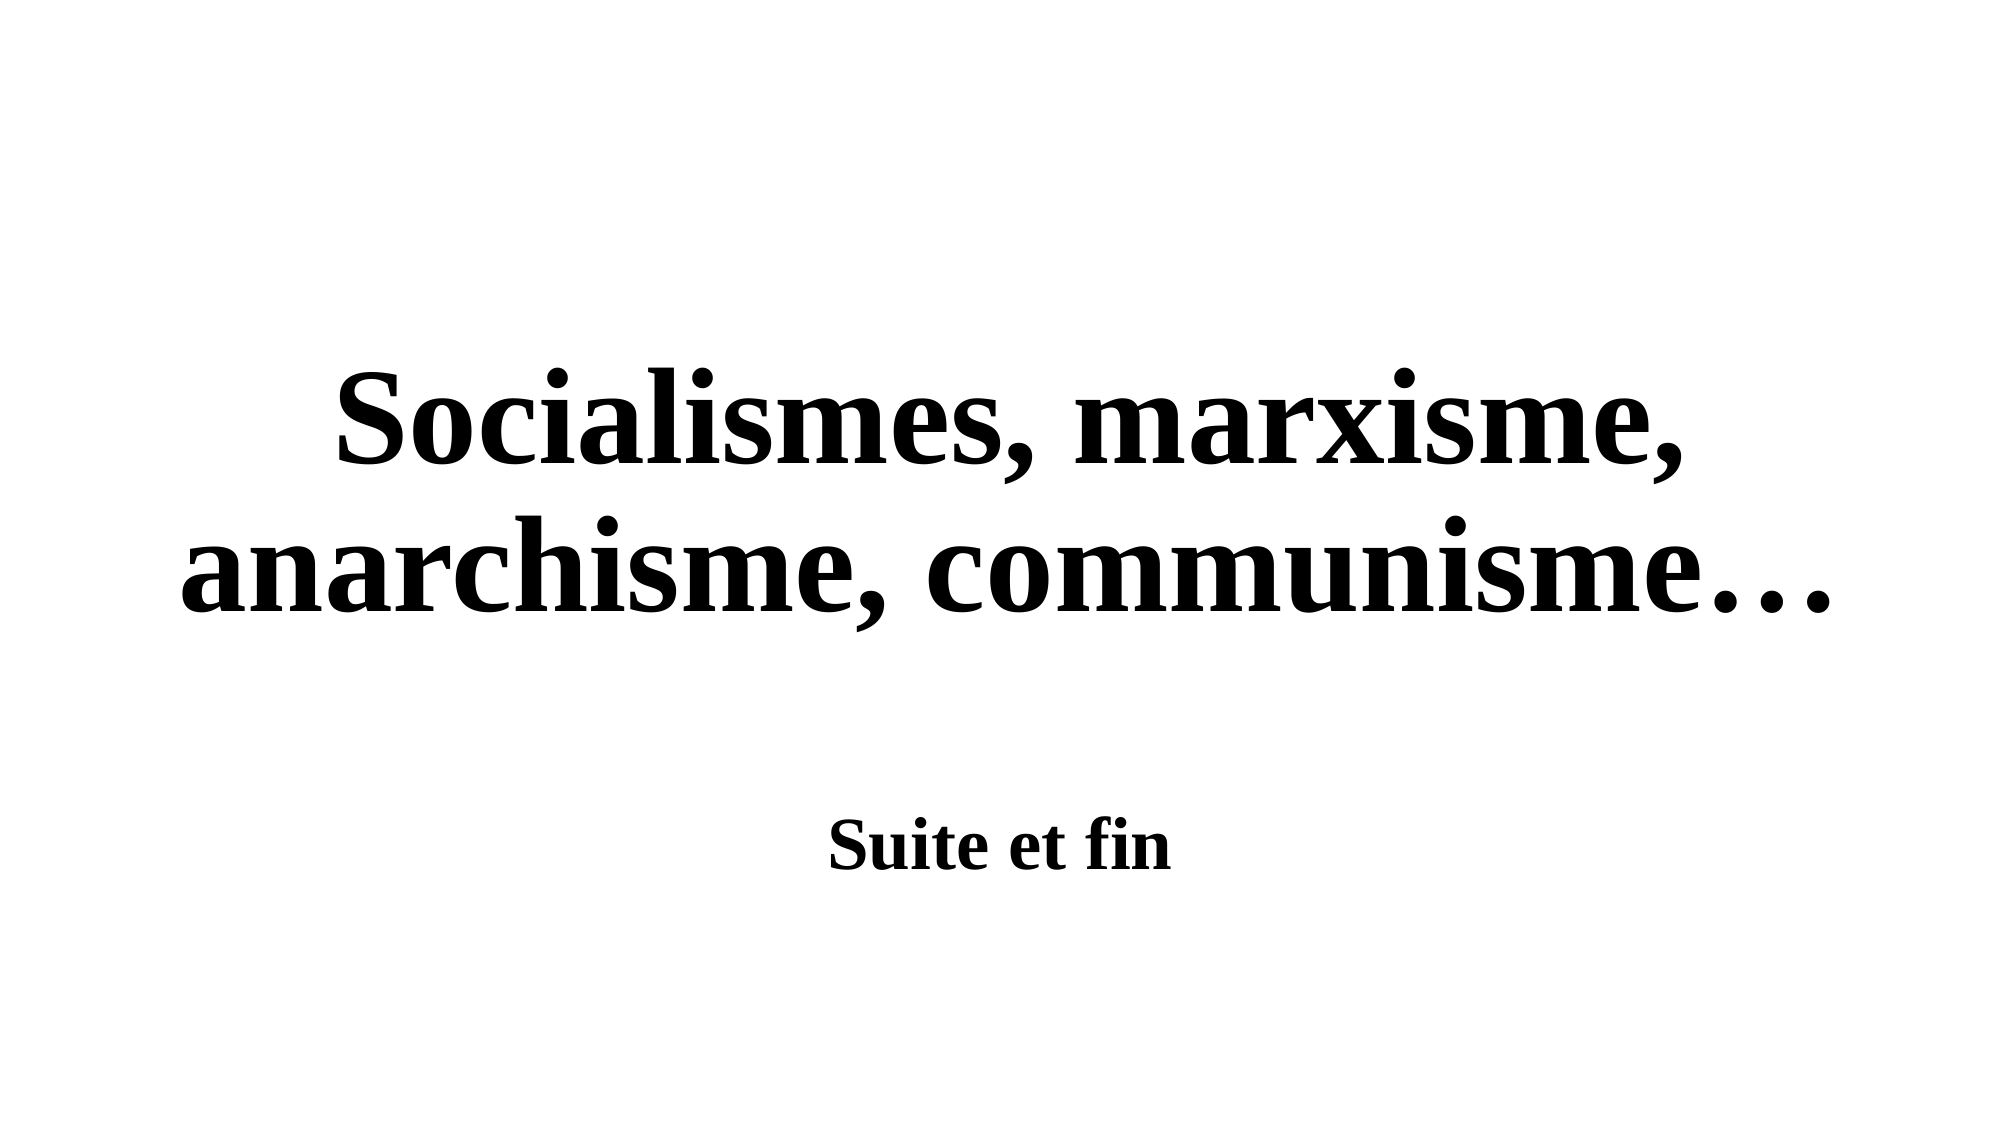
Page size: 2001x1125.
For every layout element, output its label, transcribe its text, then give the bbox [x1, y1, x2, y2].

title Socialismes, marxisme, anarchisme, communisme… [158, 184, 1863, 649]
subtitle Suite et fin [249, 797, 1750, 922]
